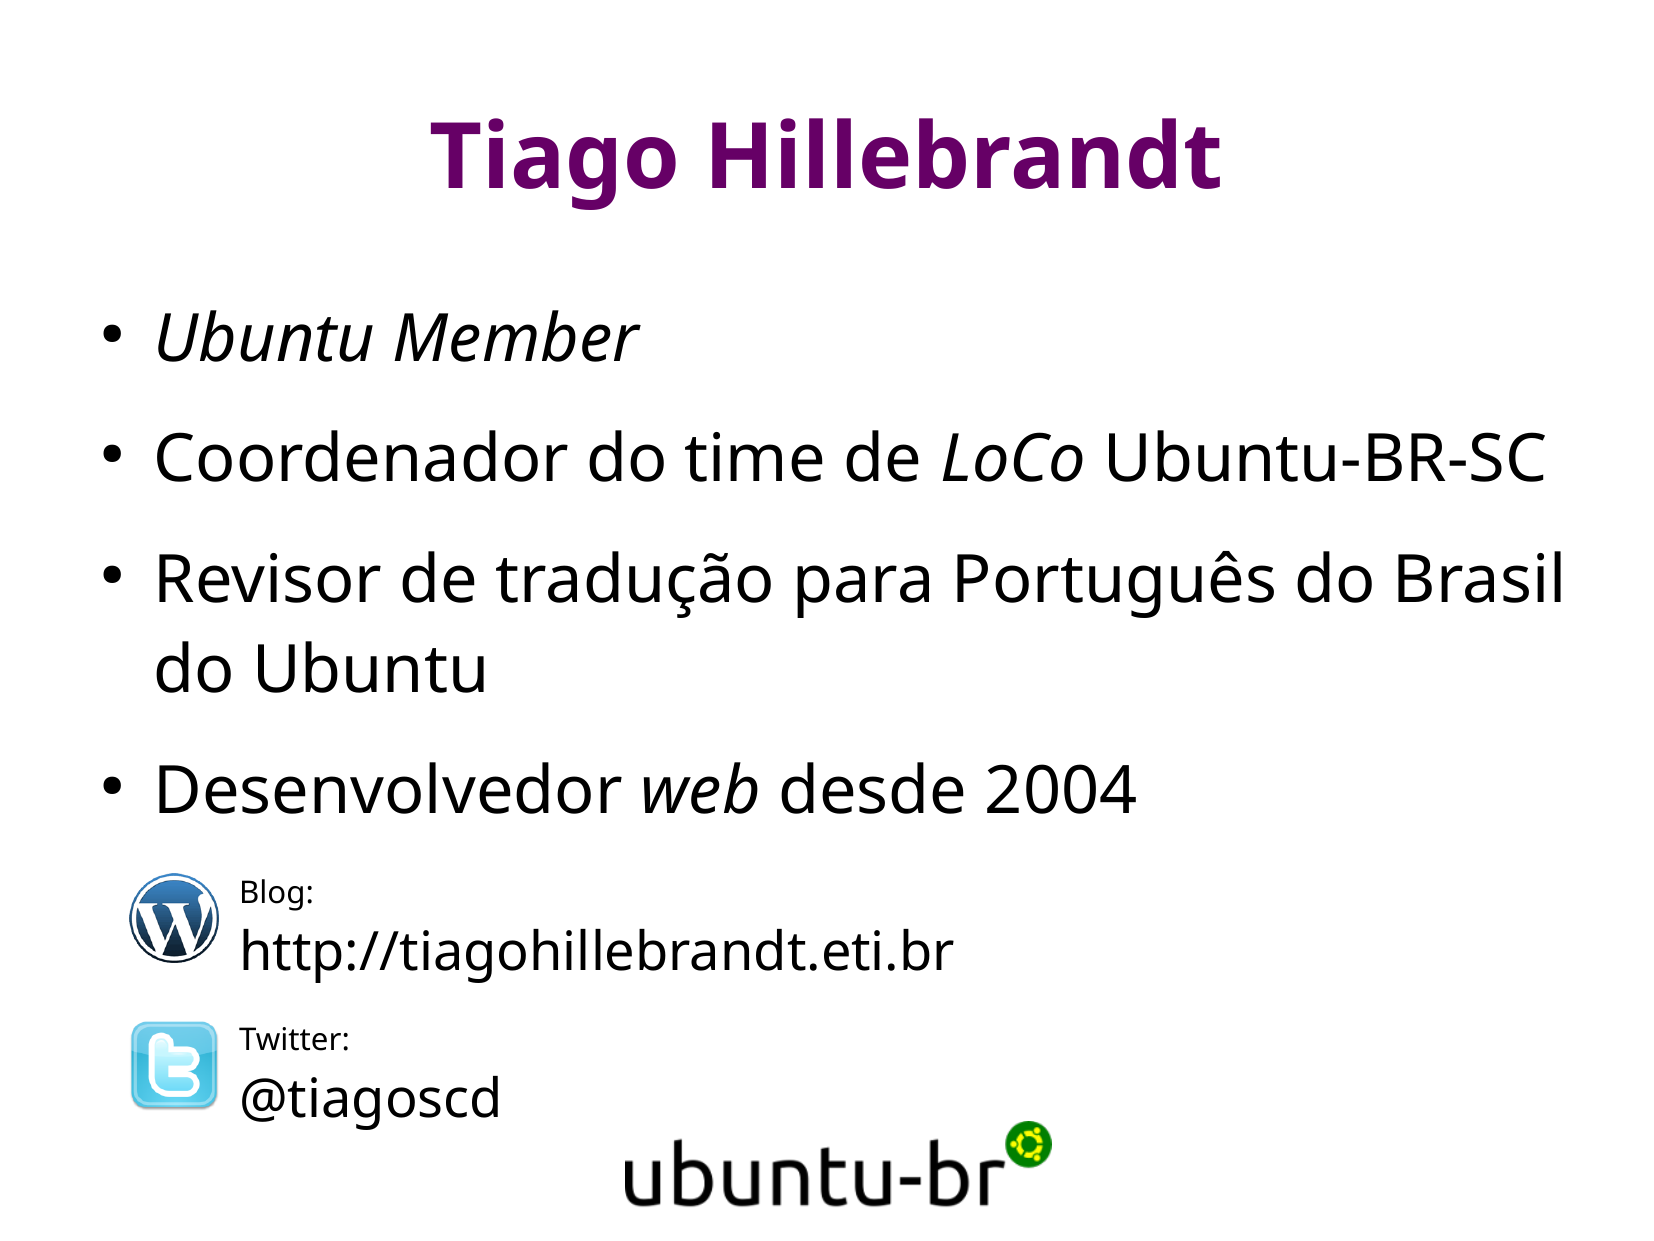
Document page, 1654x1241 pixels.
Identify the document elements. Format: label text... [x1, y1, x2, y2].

text_box Blog: http://tiagohillebrandt.eti.br [224, 862, 959, 974]
picture [129, 873, 219, 963]
text_box Twitter: @tiagoscd [224, 1009, 514, 1121]
title Tiago Hillebrandt [82, 49, 1571, 257]
list Ubuntu Member Coordenador do time de LoCo Ubuntu-BR-SC Revisor de tradução para Português do Brasil do Ubuntu Desenvolvedor web desde 2004 [82, 290, 1571, 1109]
picture [625, 1121, 1052, 1223]
picture [129, 1021, 219, 1111]
